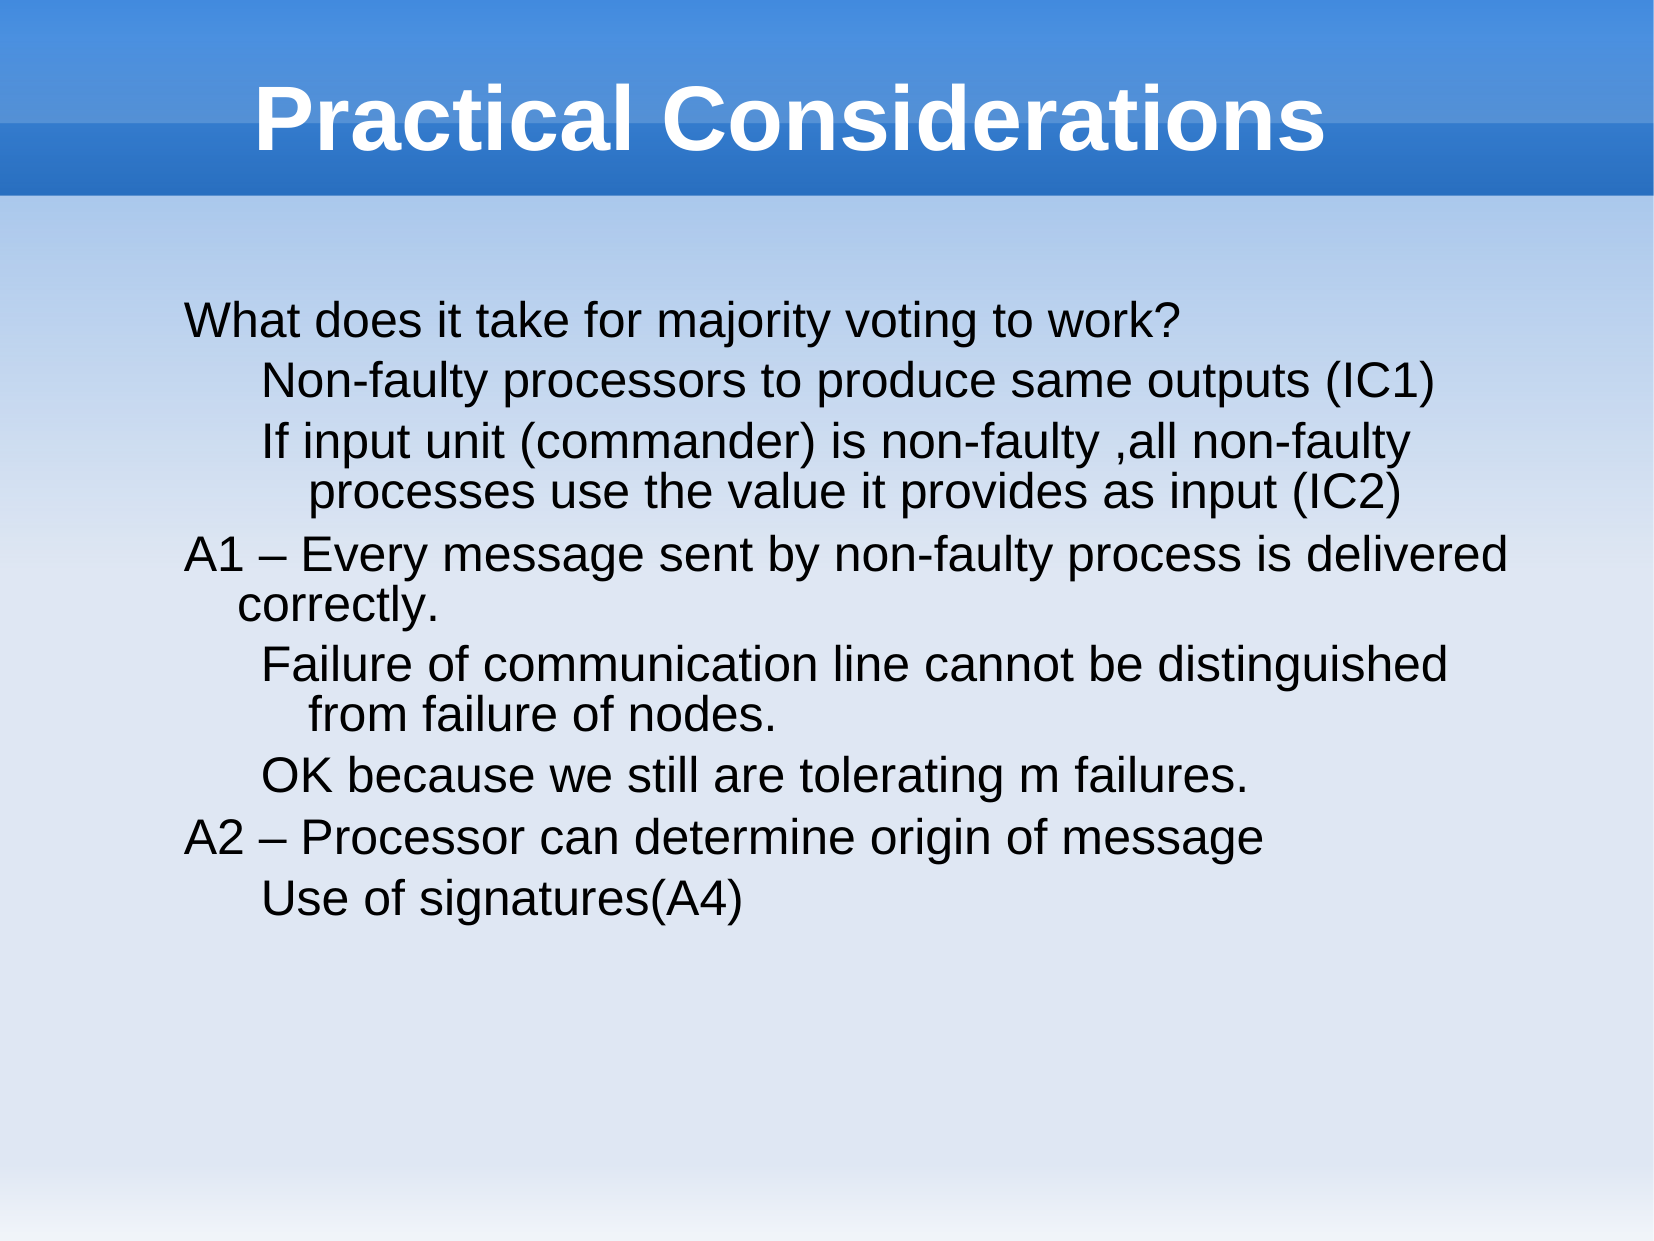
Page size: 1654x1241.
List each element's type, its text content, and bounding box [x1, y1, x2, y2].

list What does it take for majority voting to work? Non-faulty processors to produce same outputs (IC1) If input unit (commander) is non-faulty ,all non-faulty processes use the value it provides as input (IC2) A1 – Every message sent by non-faulty process is delivered correctly. Failure of communication line cannot be distinguished from failure of nodes. OK because we still are tolerating m failures. A2 – Processor can determine origin of message Use of signatures(A4) [151, 289, 1558, 1124]
picture [0, 0, 1654, 1241]
title Practical Considerations [88, 0, 1495, 178]
